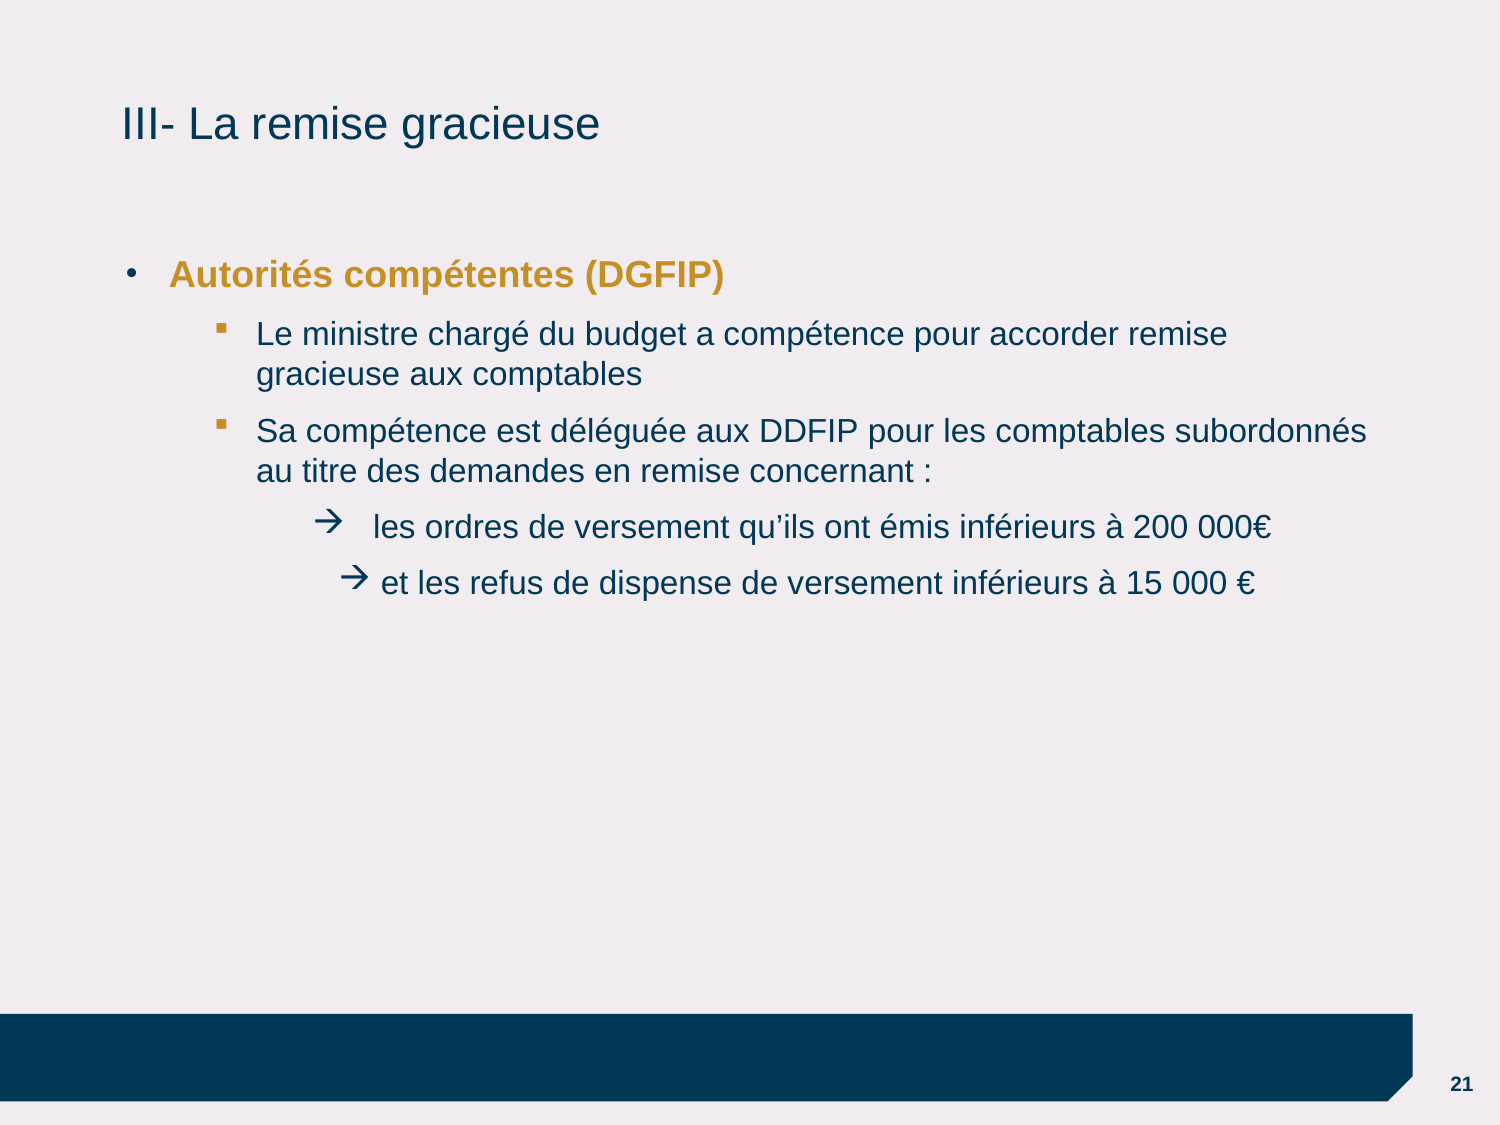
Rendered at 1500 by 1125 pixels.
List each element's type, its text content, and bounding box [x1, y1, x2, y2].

title III- La remise gracieuse [121, 68, 1438, 180]
list Autorités compétentes (DGFIP) Le ministre chargé du budget a compétence pour accorder remise gracieuse aux comptables Sa compétence est déléguée aux DDFIP pour les comptables subordonnés au titre des demandes en remise concernant : les ordres de versement qu’ils ont émis inférieurs à 200 000€ et les refus de dispense de versement inférieurs à 15 000 € [125, 249, 1382, 970]
